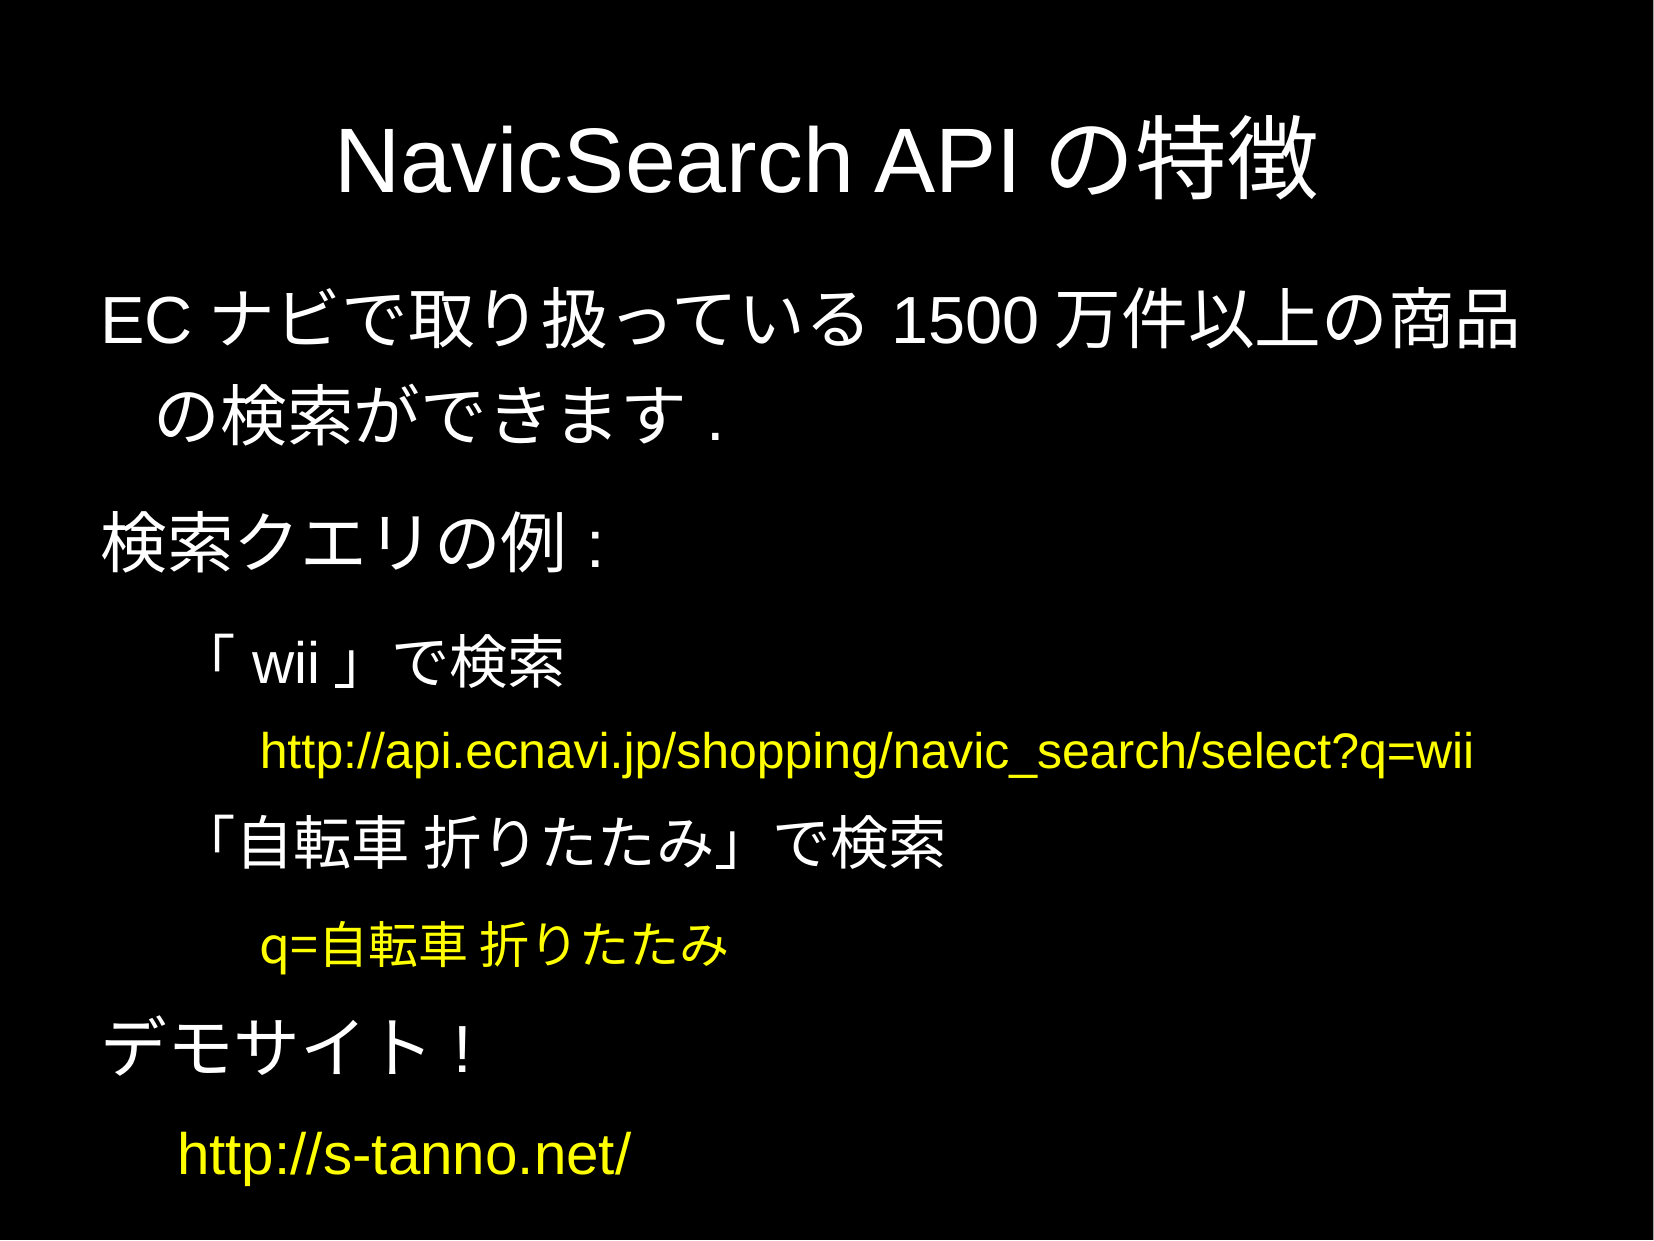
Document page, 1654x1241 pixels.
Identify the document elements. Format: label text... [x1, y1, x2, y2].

title NavicSearch APIの特徴 [82, 49, 1571, 257]
list ECナビで取り扱っている1500万件以上の商品の検索ができます. 検索クエリの例: 「wii」で検索 http://api.ecnavi.jp/shopping/navic_search/select?q=wii 「自転車 折りたたみ」で検索 q=自転車 折りたたみ デモサイト! http://s-tanno.net/ [82, 266, 1571, 1188]
